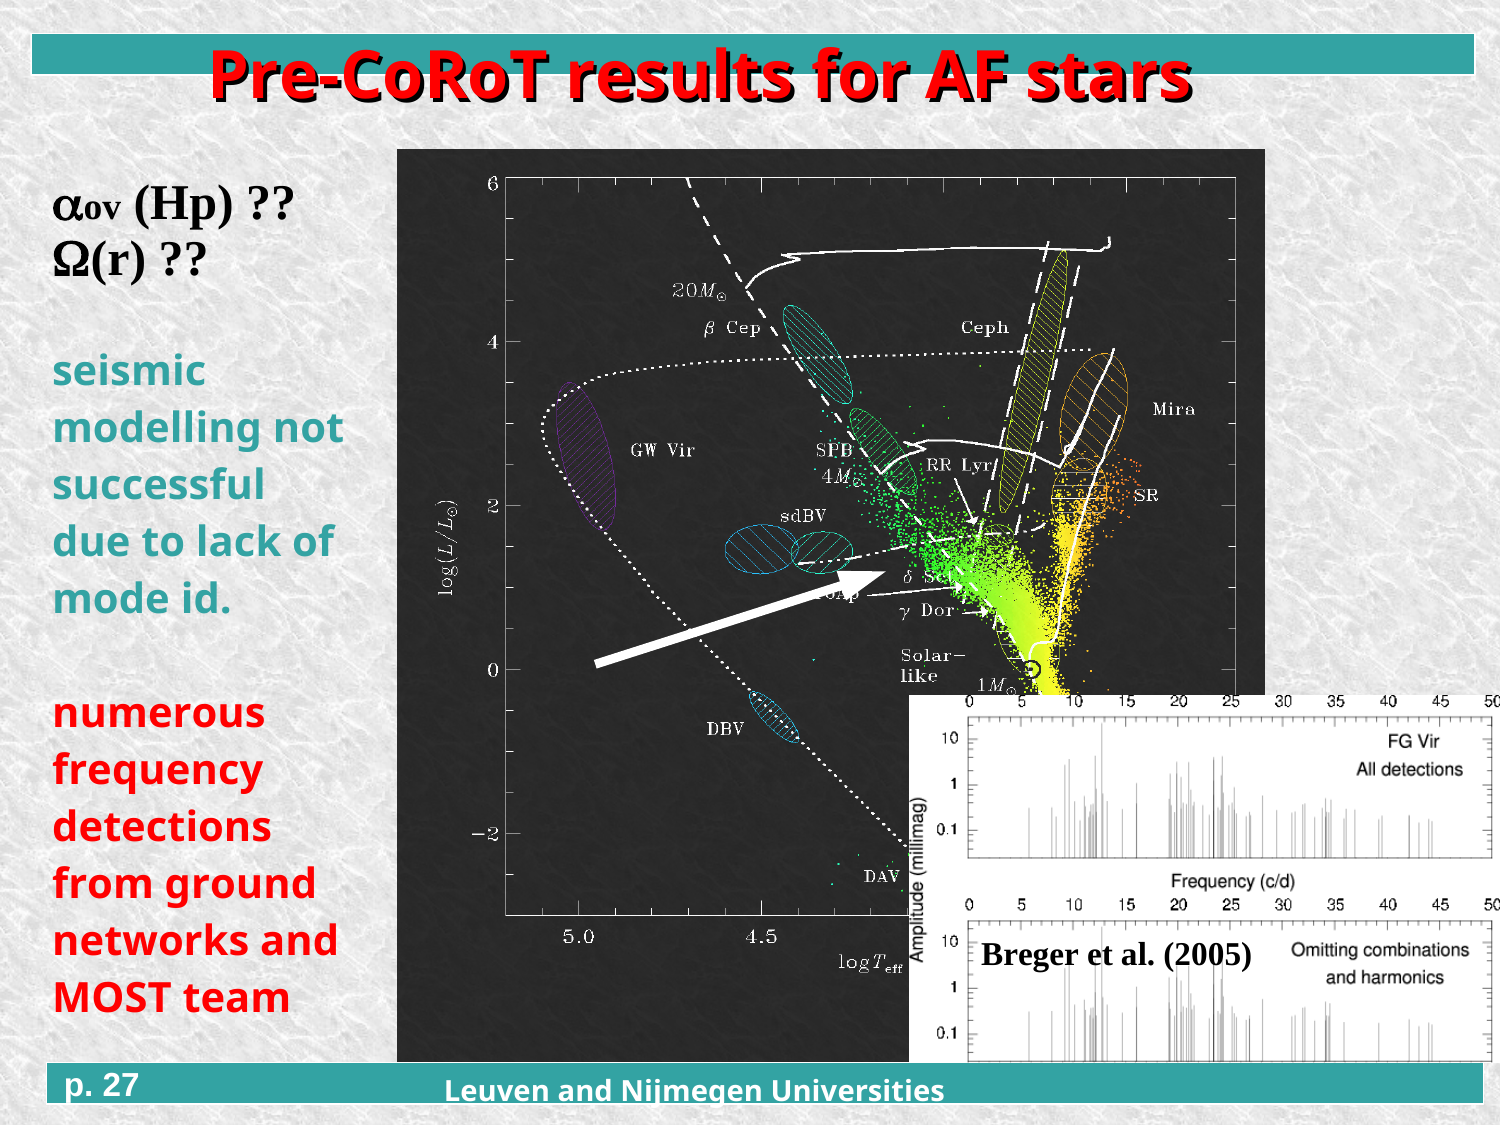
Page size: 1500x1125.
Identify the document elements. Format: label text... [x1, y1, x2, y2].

picture [0, 0, 1500, 1125]
text_box ov (Hp) ?? (r) ?? seismic modelling not successful due to lack of mode id. numerous frequency detections from ground networks and MOST team [52, 175, 358, 1098]
title Pre-CoRoT results for AF stars [54, 0, 1500, 127]
text_box Breger et al. (2005) [980, 935, 1300, 973]
